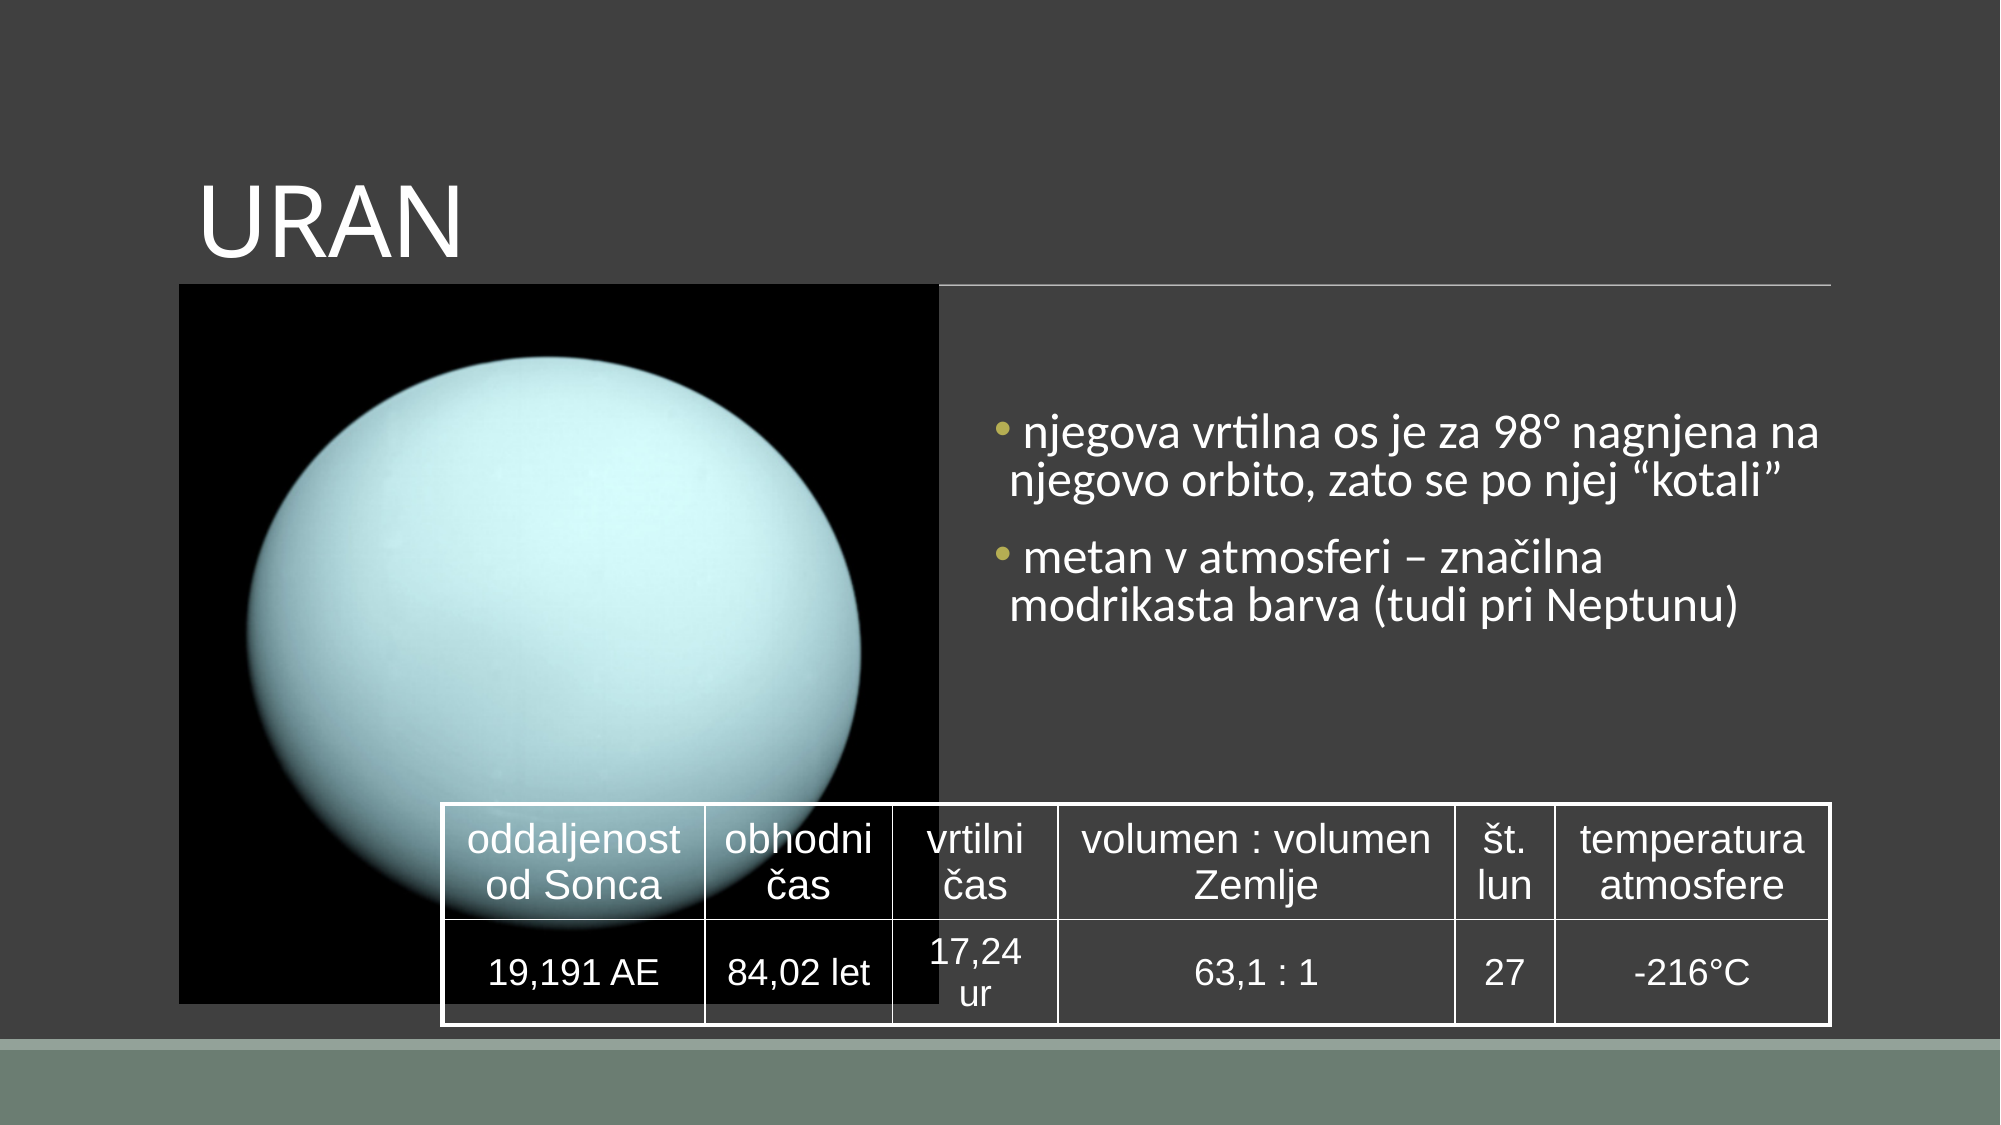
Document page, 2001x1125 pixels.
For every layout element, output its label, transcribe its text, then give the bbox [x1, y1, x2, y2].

table_header oddaljenost od Sonca [445, 806, 704, 919]
table_cell 19,191 AE [445, 920, 704, 1023]
table_cell 63,1 : 1 [1059, 920, 1454, 1023]
table_header vrtilni čas [893, 806, 1057, 919]
list njegova vrtilna os je za 98° nagnjena na njegovo orbito, zato se po njej “kotali” metan v atmosferi – značilna modrikasta barva (tudi pri Neptunu) [994, 402, 1830, 687]
table_cell -216°C [1556, 920, 1828, 1023]
text_box [179, 284, 938, 1003]
title URAN [180, 47, 1830, 285]
table_cell 17,24 ur [893, 920, 1057, 1023]
table_header obhodni čas [706, 806, 892, 919]
table_header temperatura atmosfere [1556, 806, 1828, 919]
table_header št. lun [1456, 806, 1554, 919]
table_cell 84,02 let [706, 920, 892, 1023]
table_cell 27 [1456, 920, 1554, 1023]
table_header volumen : volumen Zemlje [1059, 806, 1454, 919]
